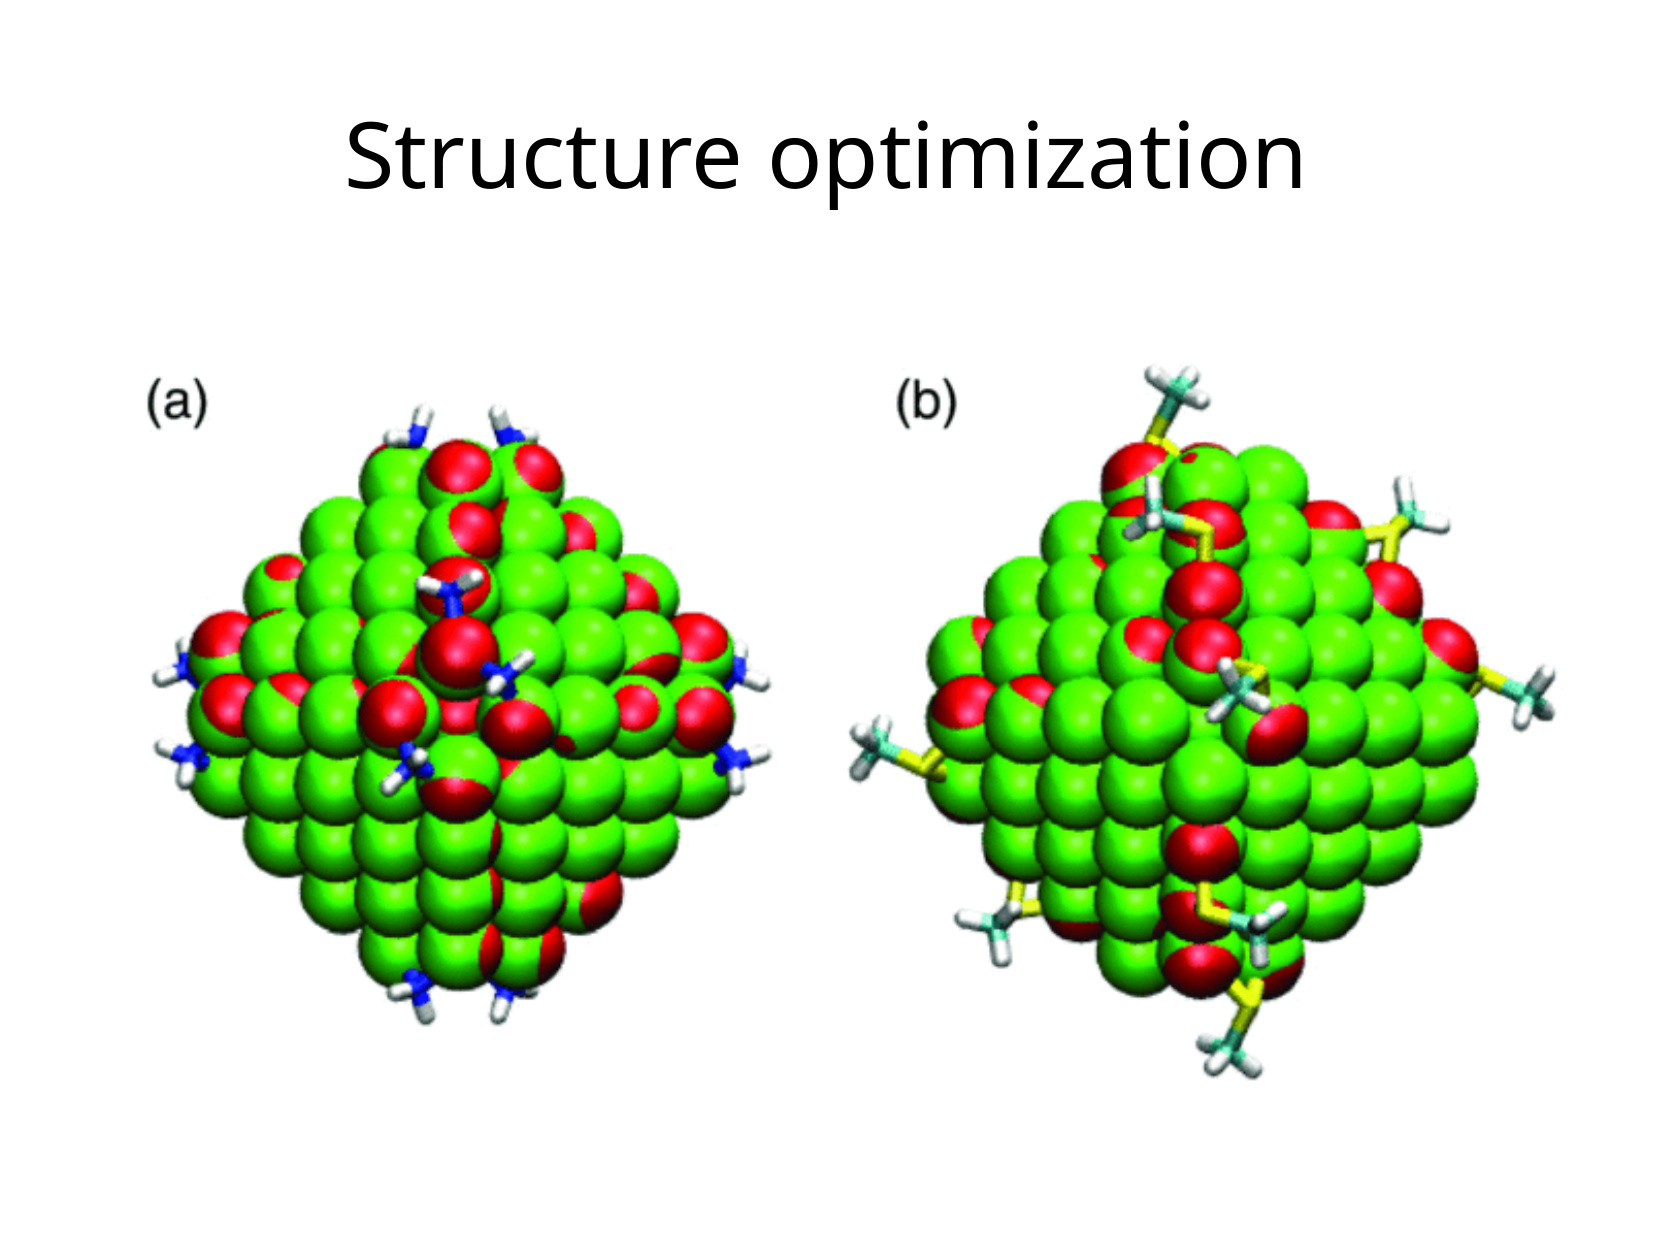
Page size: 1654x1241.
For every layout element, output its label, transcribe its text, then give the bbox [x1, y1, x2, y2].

title Structure optimization [82, 49, 1571, 257]
picture [132, 350, 1576, 1096]
